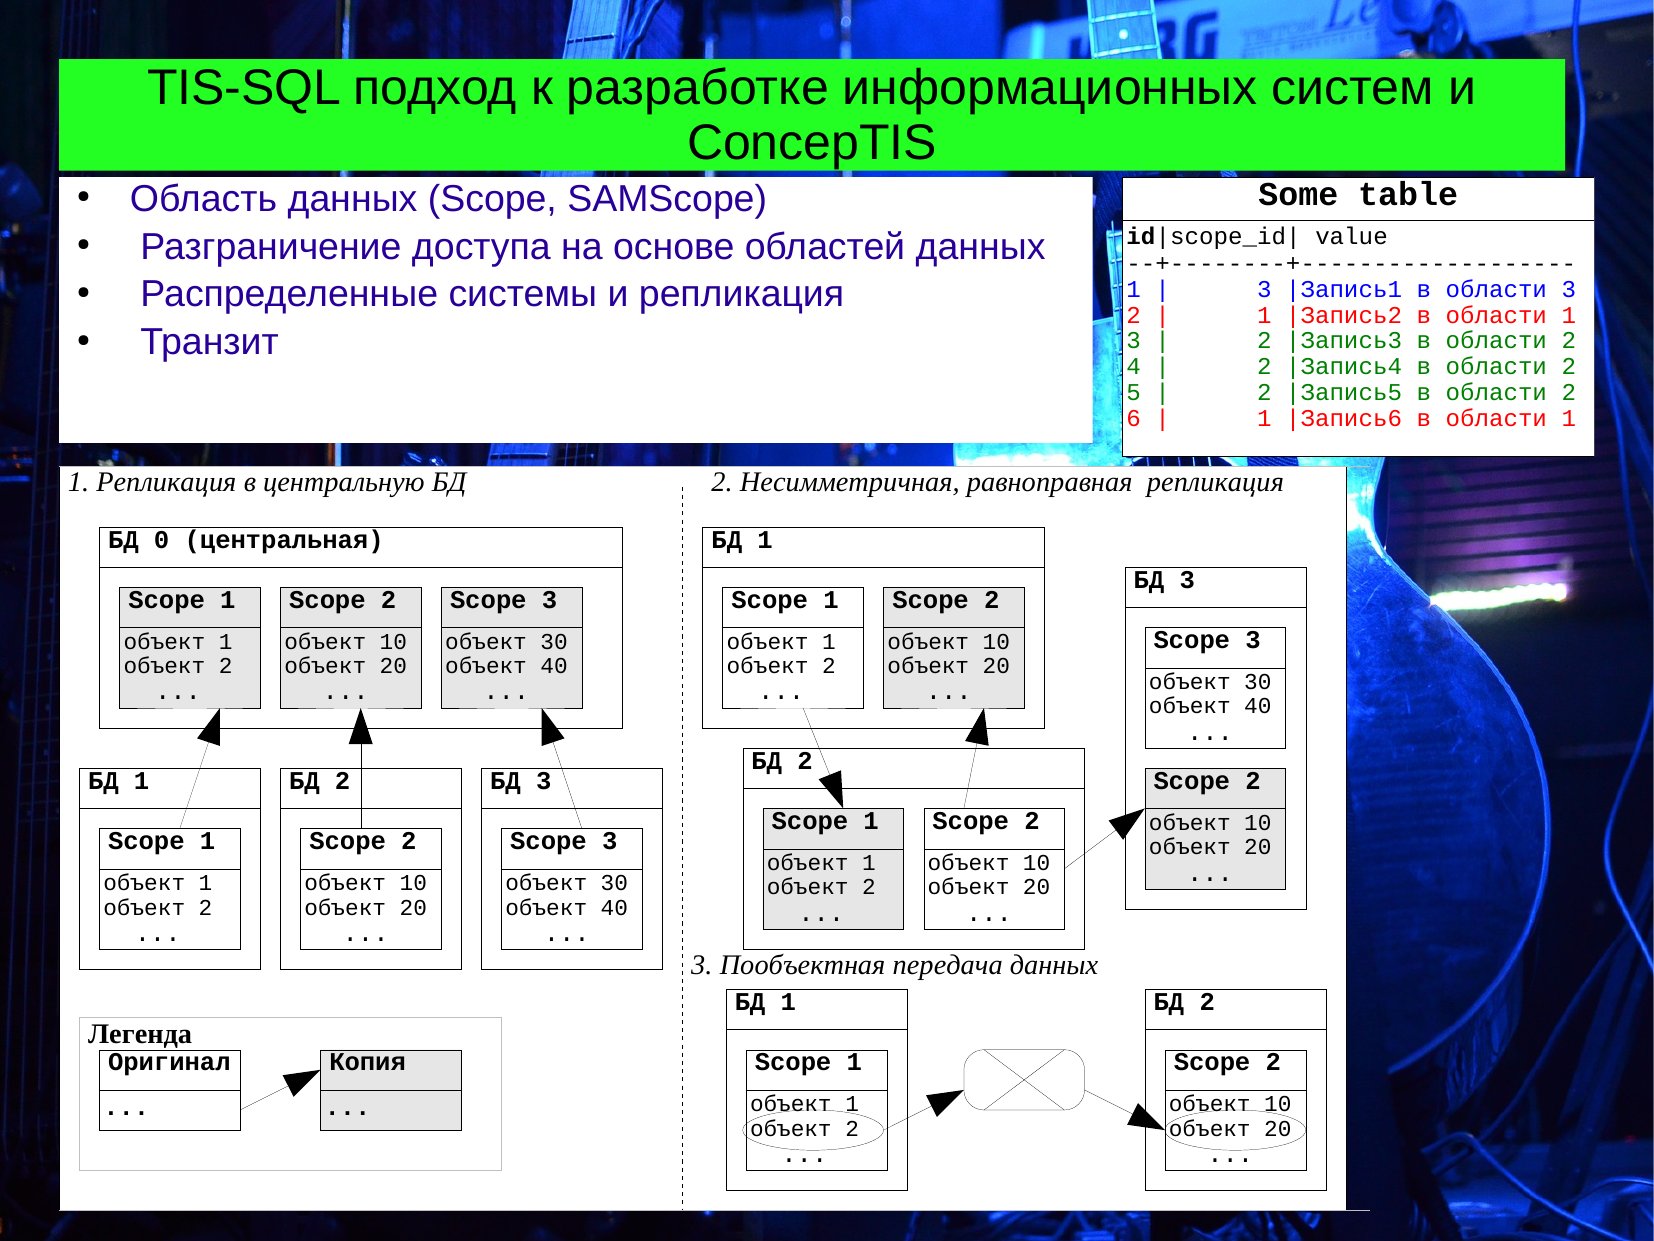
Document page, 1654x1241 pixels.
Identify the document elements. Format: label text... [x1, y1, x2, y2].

list Область данных (Scope, SAMScope) Разграничение доступа на основе областей данных Распределенные системы и репликация Транзит [59, 177, 1093, 443]
picture [0, 0, 1654, 1241]
title TIS-SQL подход к разработке информационных систем и ConcepTIS [59, 59, 1566, 171]
